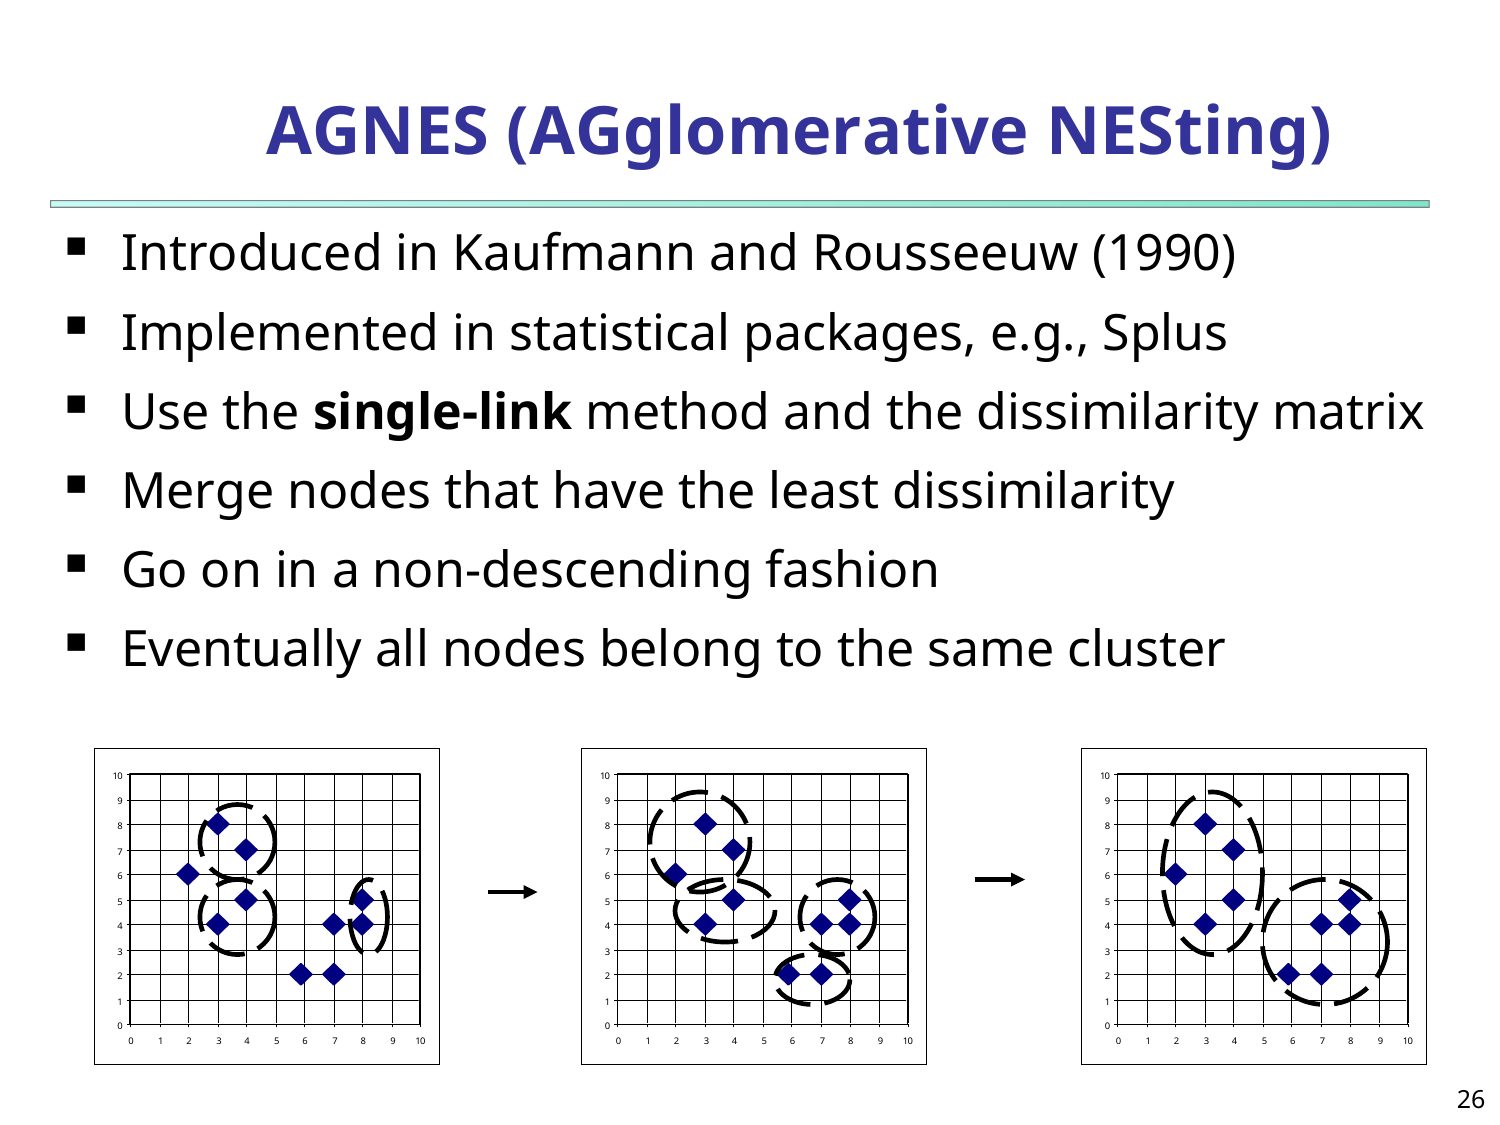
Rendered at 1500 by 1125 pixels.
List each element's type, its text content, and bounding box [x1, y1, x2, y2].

title AGNES (AGglomerative NESting) [212, 0, 1388, 175]
chart [87, 742, 451, 1073]
text_box <number> [1187, 1062, 1500, 1125]
list Introduced in Kaufmann and Rousseeuw (1990) Implemented in statistical packages, e.g., Splus Use the single-link method and the dissimilarity matrix Merge nodes that have the least dissimilarity Go on in a non-descending fashion Eventually all nodes belong to the same cluster [50, 224, 1463, 744]
chart [1074, 742, 1438, 1073]
chart [575, 742, 938, 1073]
